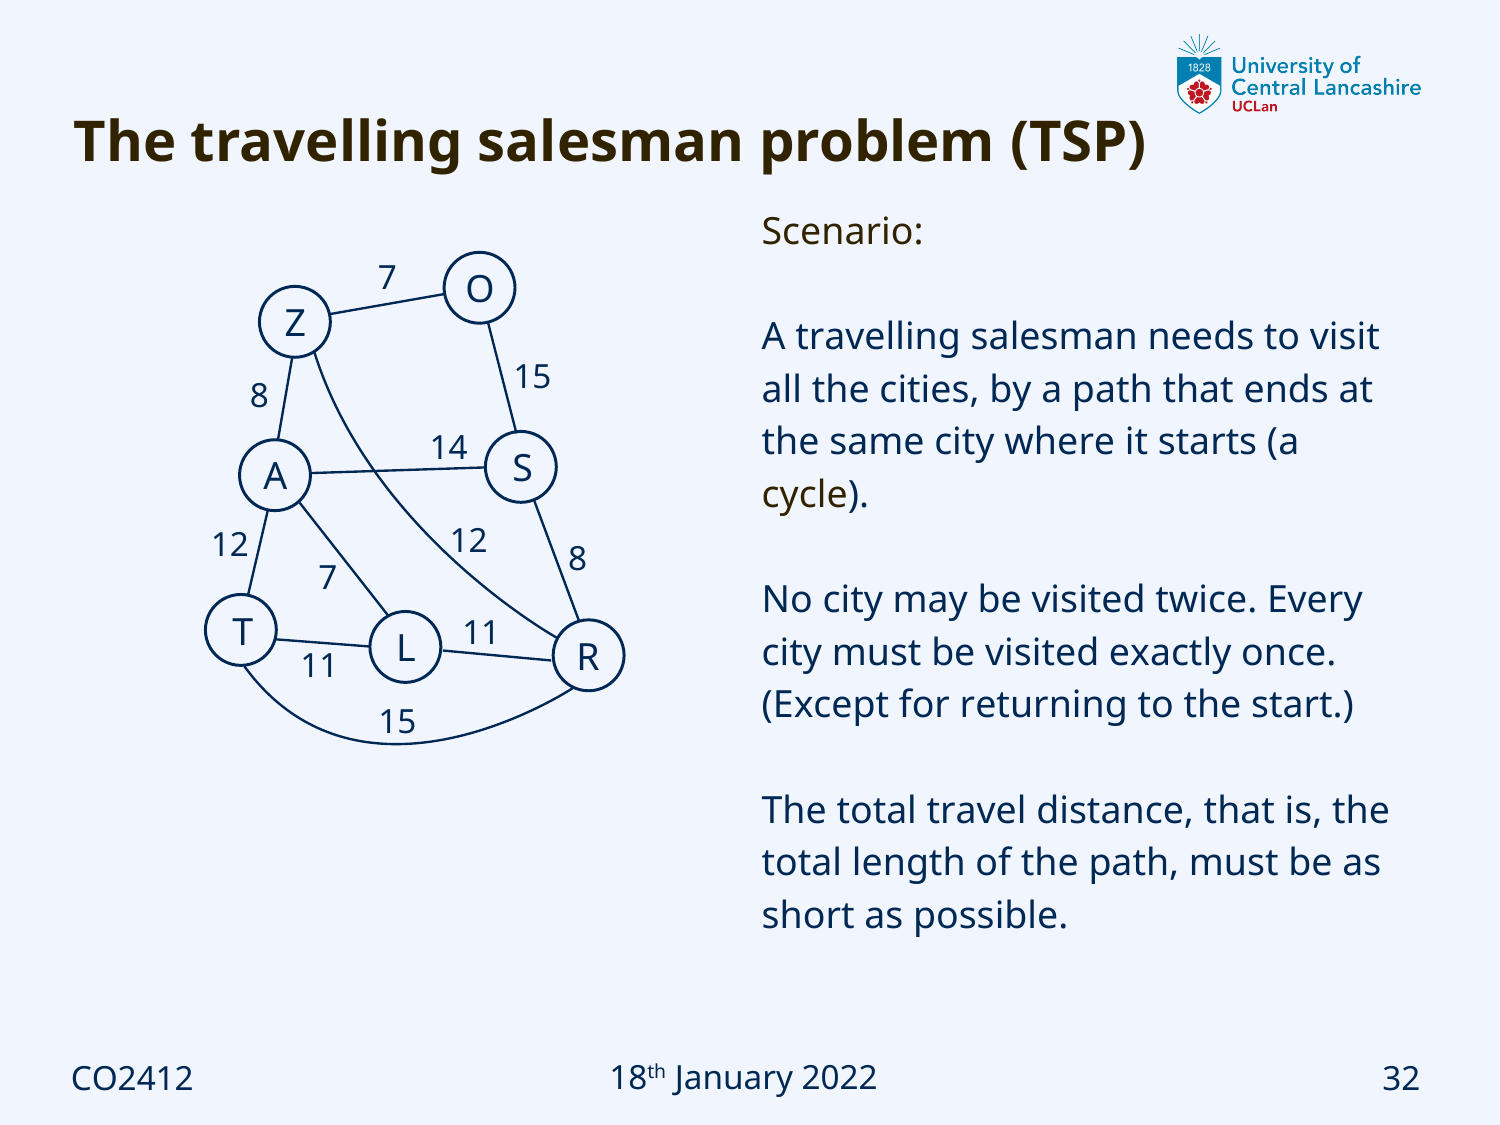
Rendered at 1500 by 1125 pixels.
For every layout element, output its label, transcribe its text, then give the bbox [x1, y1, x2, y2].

text_box 15 [490, 348, 574, 403]
text_box 11 [509, 603, 523, 613]
text_box 7 [286, 548, 370, 604]
text_box A [244, 444, 307, 505]
title The travelling salesman problem (TSP) [58, 54, 1500, 224]
text_box 12 [188, 515, 272, 571]
text_box 15 [355, 693, 439, 749]
text_box 12 [426, 511, 511, 567]
text_box O [449, 257, 511, 317]
picture [1177, 34, 1421, 54]
text_box 8 [217, 366, 302, 422]
text_box Z [264, 291, 327, 351]
text_box 14 [407, 419, 491, 474]
text_box 8 [536, 529, 620, 585]
text_box Scenario: A travelling salesman needs to visit all the cities, by a path that ends at the same city where it starts (a cycle). No city may be visited twice. Every city must be visited exactly once. (Except for returning to the start.) The total travel distance, that is, the total length of the path, must be as short as possible. [746, 191, 1424, 891]
text_box 7 [345, 248, 429, 304]
text_box 11 [277, 636, 361, 692]
text_box S [491, 436, 554, 497]
text_box 11 [439, 603, 523, 659]
text_box T [211, 601, 274, 661]
text_box L [375, 616, 437, 677]
text_box R [557, 625, 619, 686]
